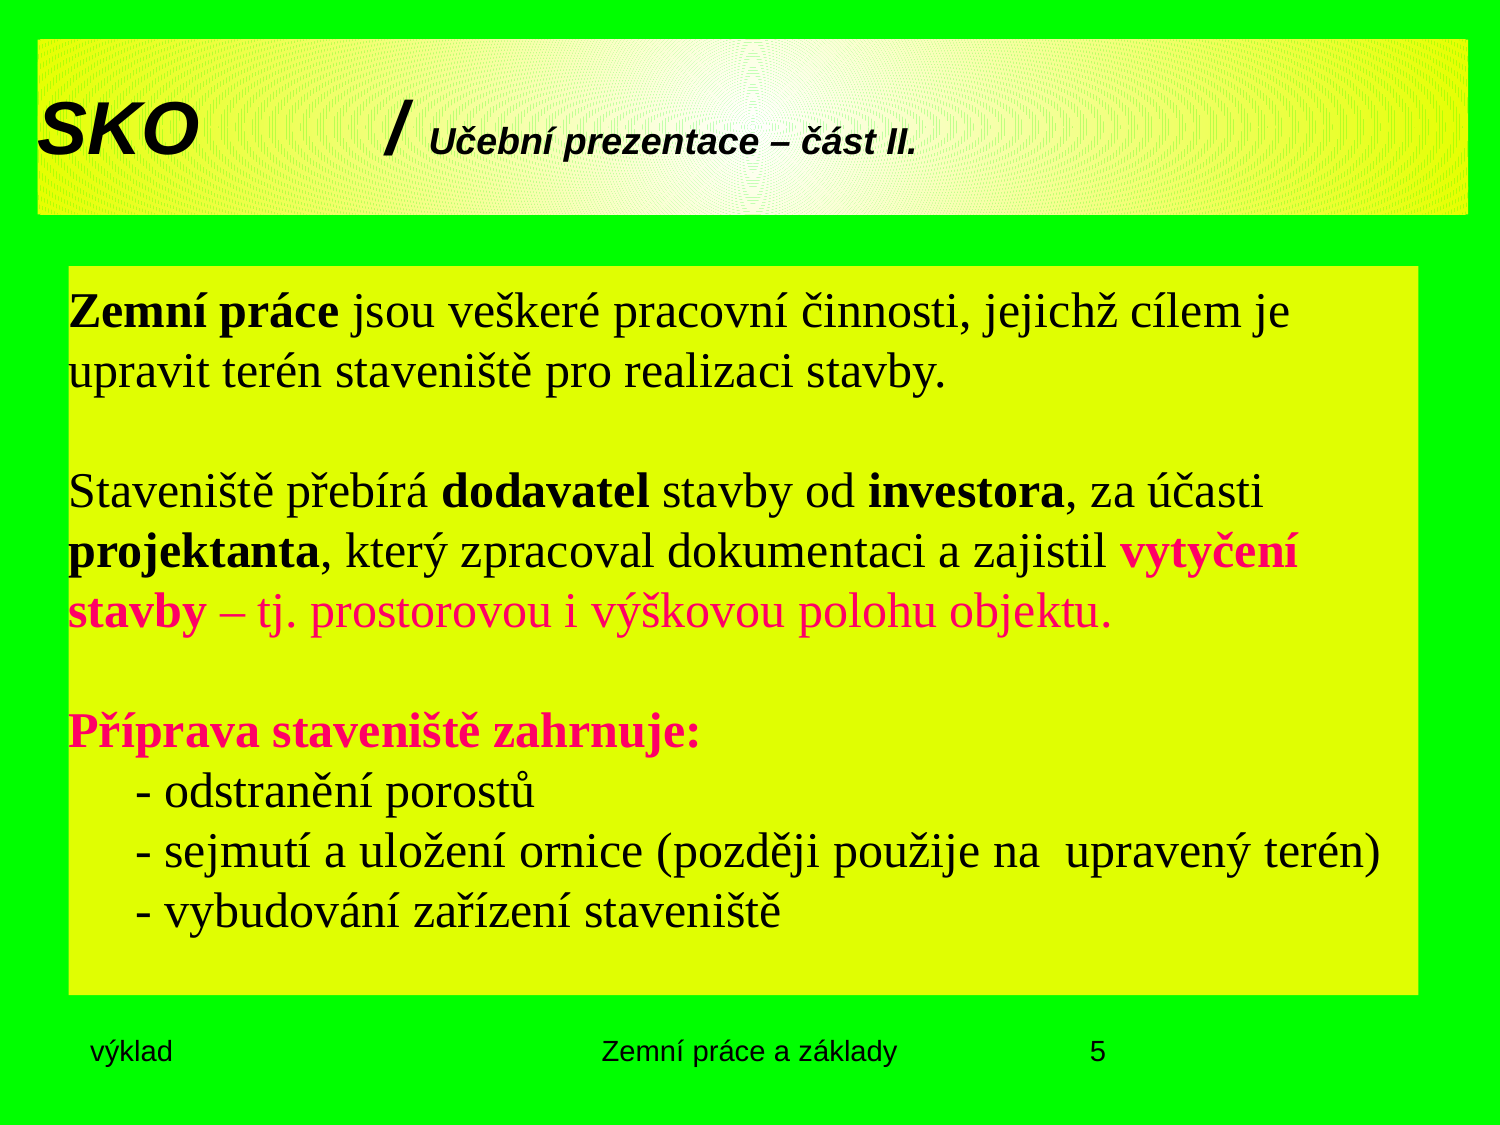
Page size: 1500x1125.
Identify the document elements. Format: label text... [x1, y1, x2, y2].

text_box SKO / Učební prezentace – část II. [38, 40, 1468, 214]
text_box Zemní práce jsou veškeré pracovní činnosti, jejichž cílem je upravit terén staveniště pro realizaci stavby. Staveniště přebírá dodavatel stavby od investora, za účasti projektanta, který zpracoval dokumentaci a zajistil vytyčení stavby – tj. prostorovou i výškovou polohu objektu. Příprava staveniště zahrnuje: - odstranění porostů - sejmutí a uložení ornice (později použije na upravený terén) - vybudování zařízení staveniště [68, 266, 1419, 996]
text_box výklad [75, 1024, 426, 1103]
text_box Zemní práce a základy [512, 1024, 988, 1103]
text_box [1074, 1024, 1426, 1103]
